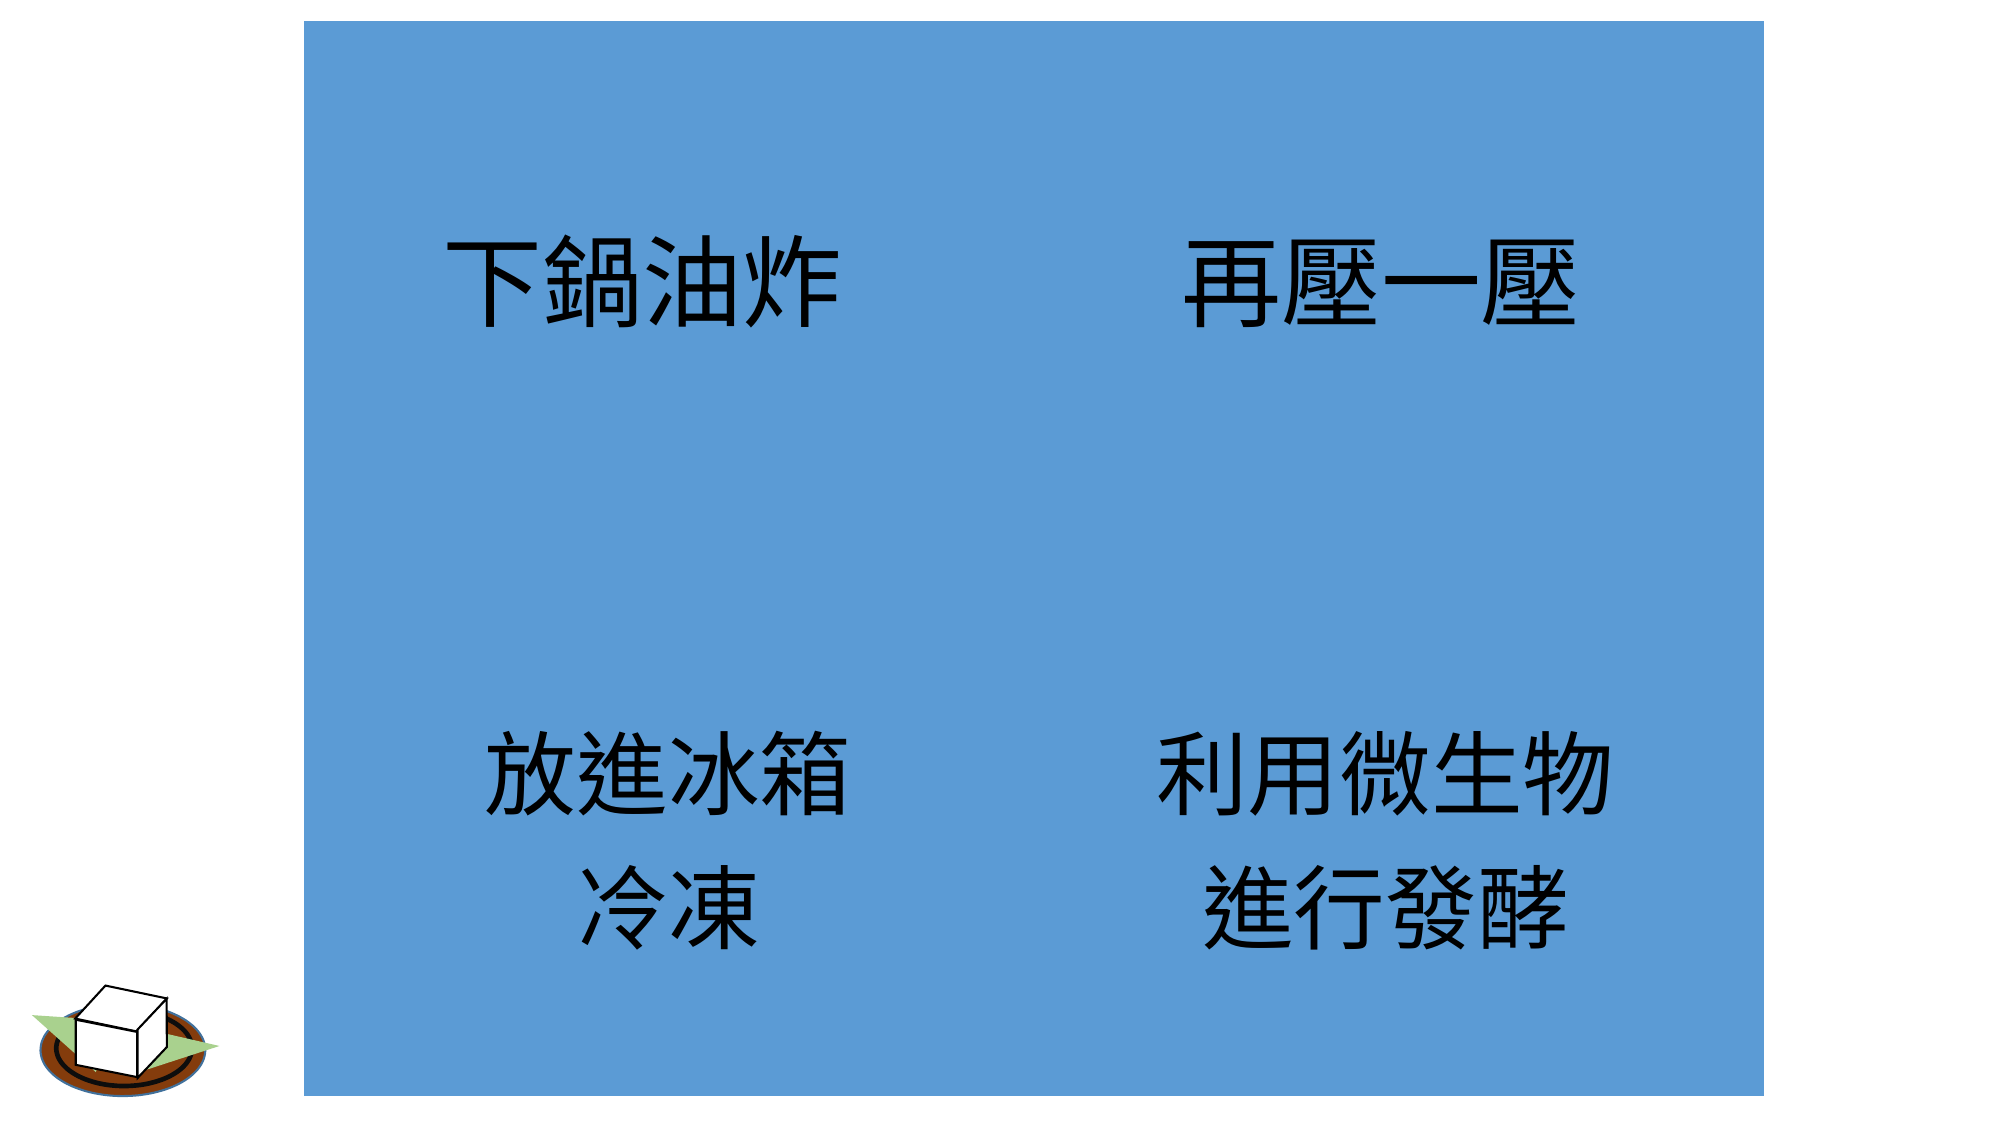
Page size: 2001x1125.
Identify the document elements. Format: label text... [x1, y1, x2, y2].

text_box [31, 985, 220, 1097]
table_header [304, 21, 1034, 559]
table_header [1034, 21, 1764, 559]
table_cell [1034, 559, 1764, 1096]
text_box 再壓一壓 [1165, 212, 1606, 349]
text_box 下鍋油炸 [410, 212, 876, 349]
table_cell [304, 559, 1034, 1096]
text_box 放進冰箱 冷凍 [373, 709, 963, 948]
text_box 利用微生物 進行發酵 [1032, 709, 1739, 948]
